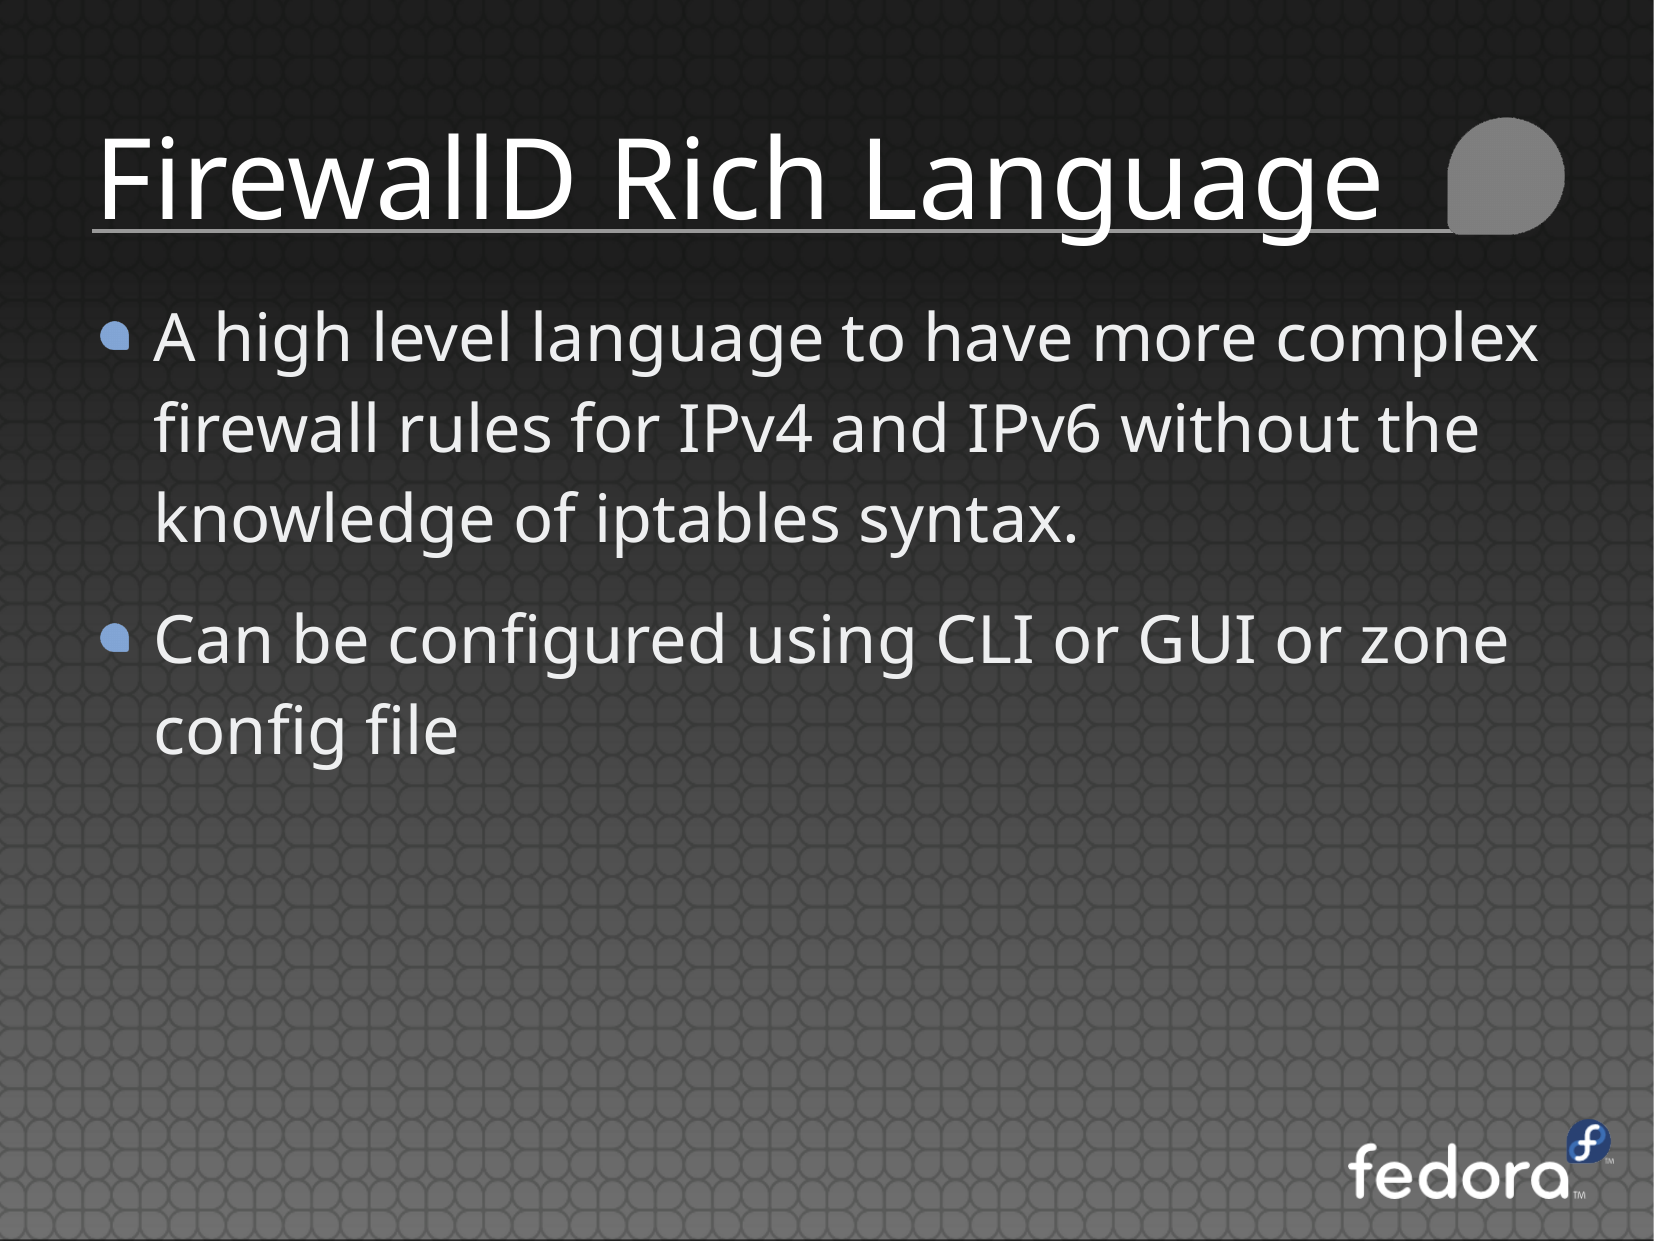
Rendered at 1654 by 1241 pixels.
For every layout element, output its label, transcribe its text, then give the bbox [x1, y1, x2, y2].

picture [0, 0, 1654, 1241]
title FirewallD Rich Language [94, 100, 1443, 251]
list A high level language to have more complex firewall rules for IPv4 and IPv6 without the knowledge of iptables syntax. Can be configured using CLI or GUI or zone config file [82, 290, 1571, 1094]
